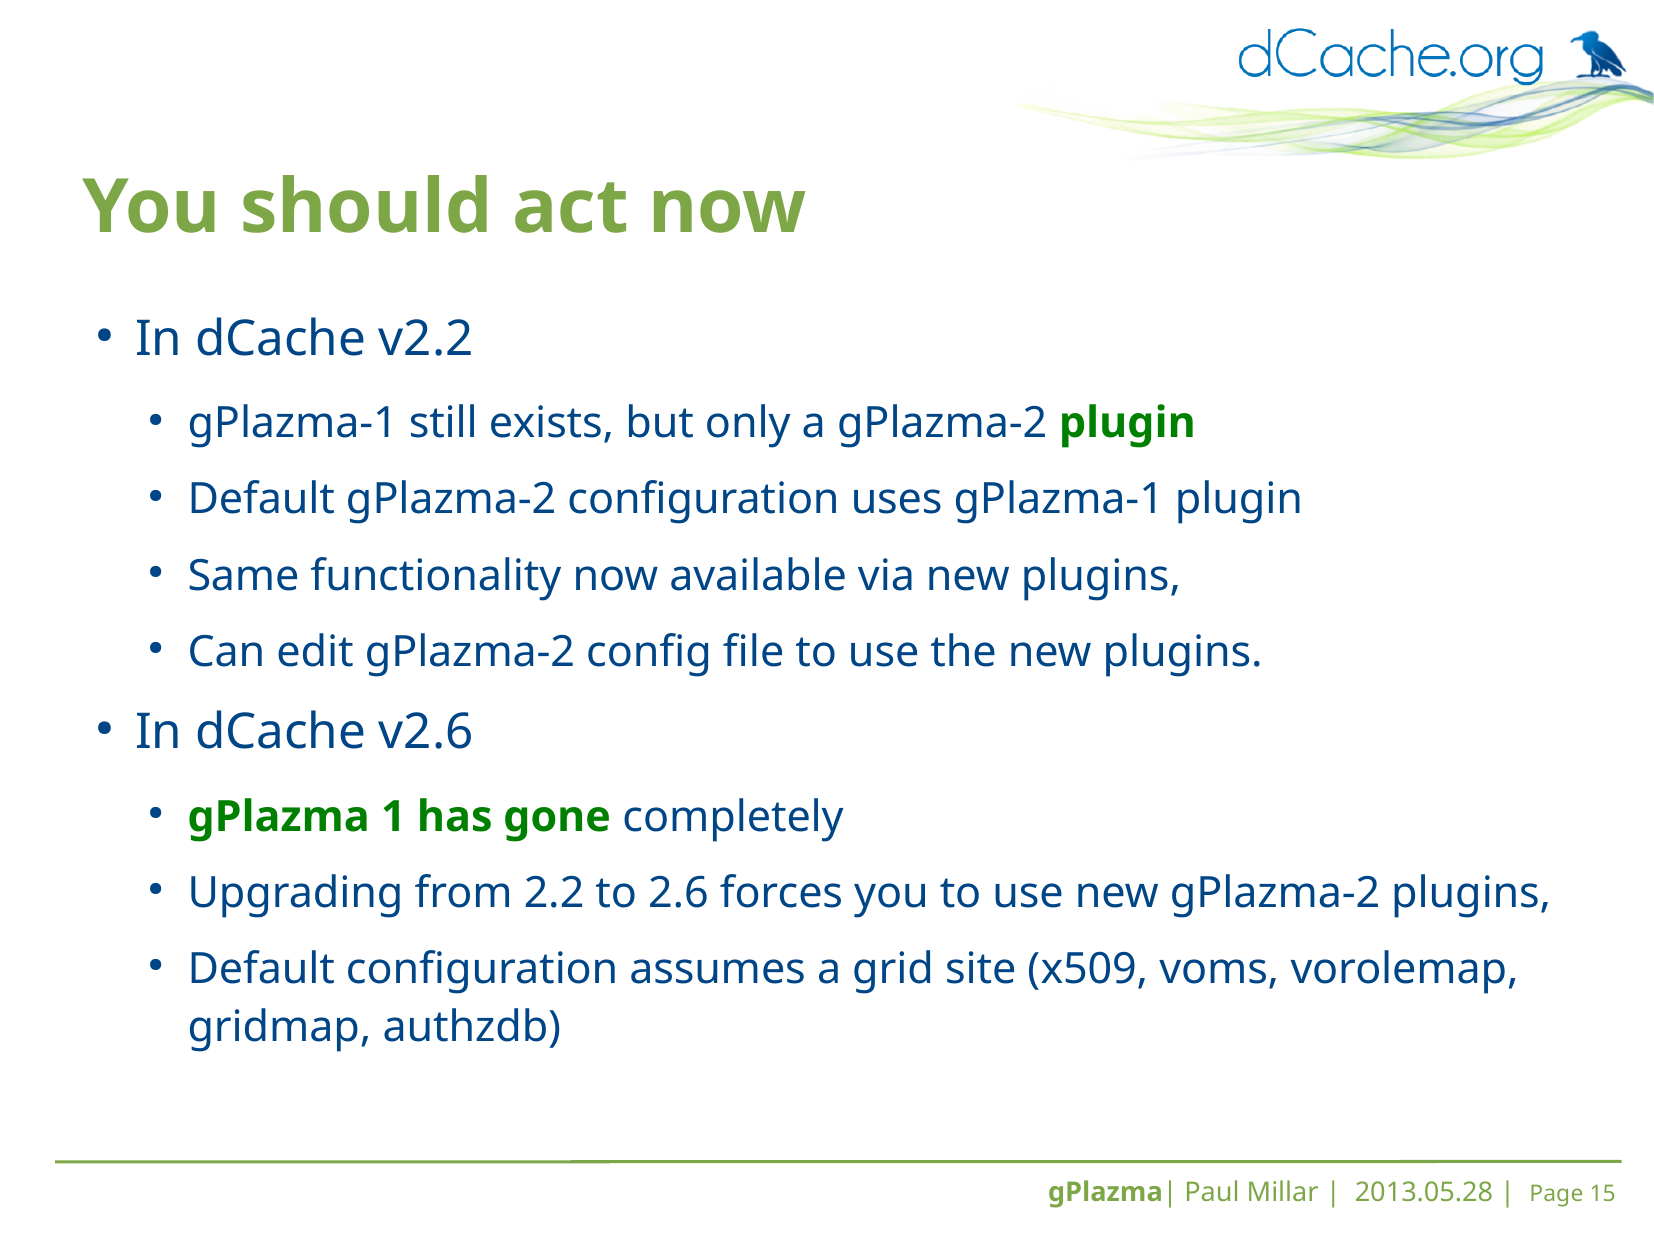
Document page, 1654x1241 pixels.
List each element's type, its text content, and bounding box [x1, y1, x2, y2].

picture [956, 16, 1654, 169]
title You should act now [82, 155, 1605, 252]
list In dCache v2.2 gPlazma-1 still exists, but only a gPlazma-2 plugin Default gPlazma-2 configuration uses gPlazma-1 plugin Same functionality now available via new plugins, Can edit gPlazma-2 config file to use the new plugins. In dCache v2.6 gPlazma 1 has gone completely Upgrading from 2.2 to 2.6 forces you to use new gPlazma-2 plugins, Default configuration assumes a grid site (x509, voms, vorolemap, gridmap, authzdb) [82, 302, 1571, 1120]
